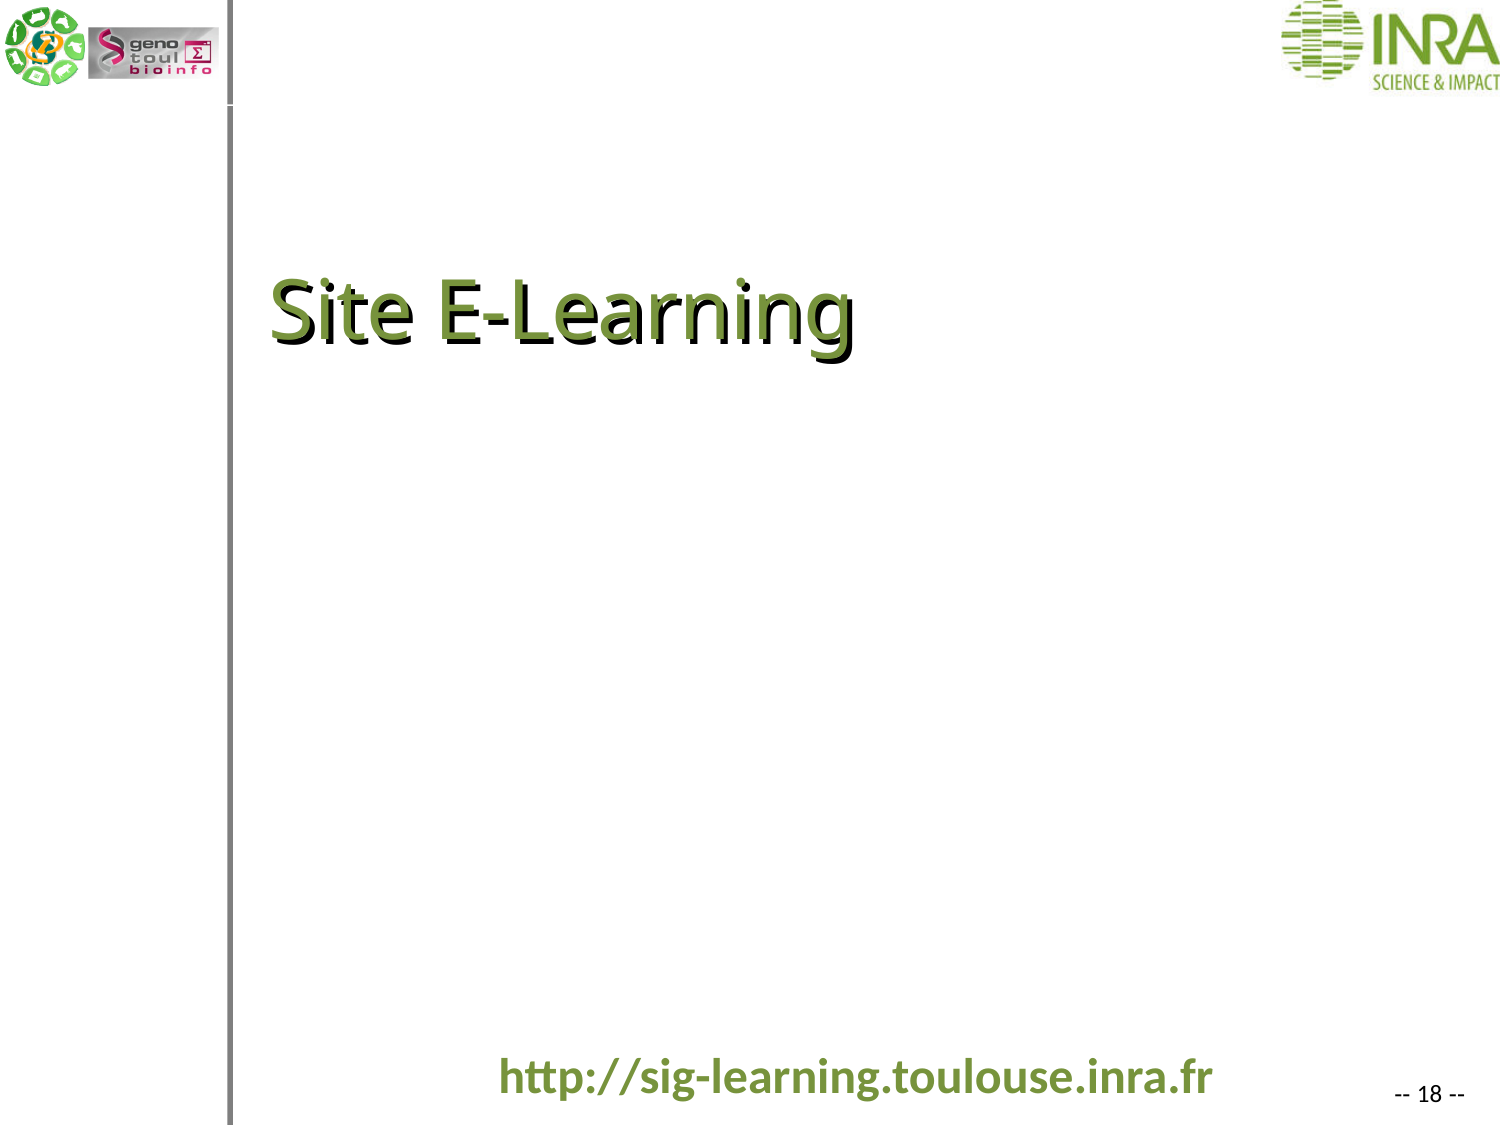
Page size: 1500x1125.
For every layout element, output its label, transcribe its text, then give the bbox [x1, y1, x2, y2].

text_box http://sig-learning.toulouse.inra.fr [212, 1048, 1500, 1113]
title Site E-Learning [253, 179, 1459, 633]
